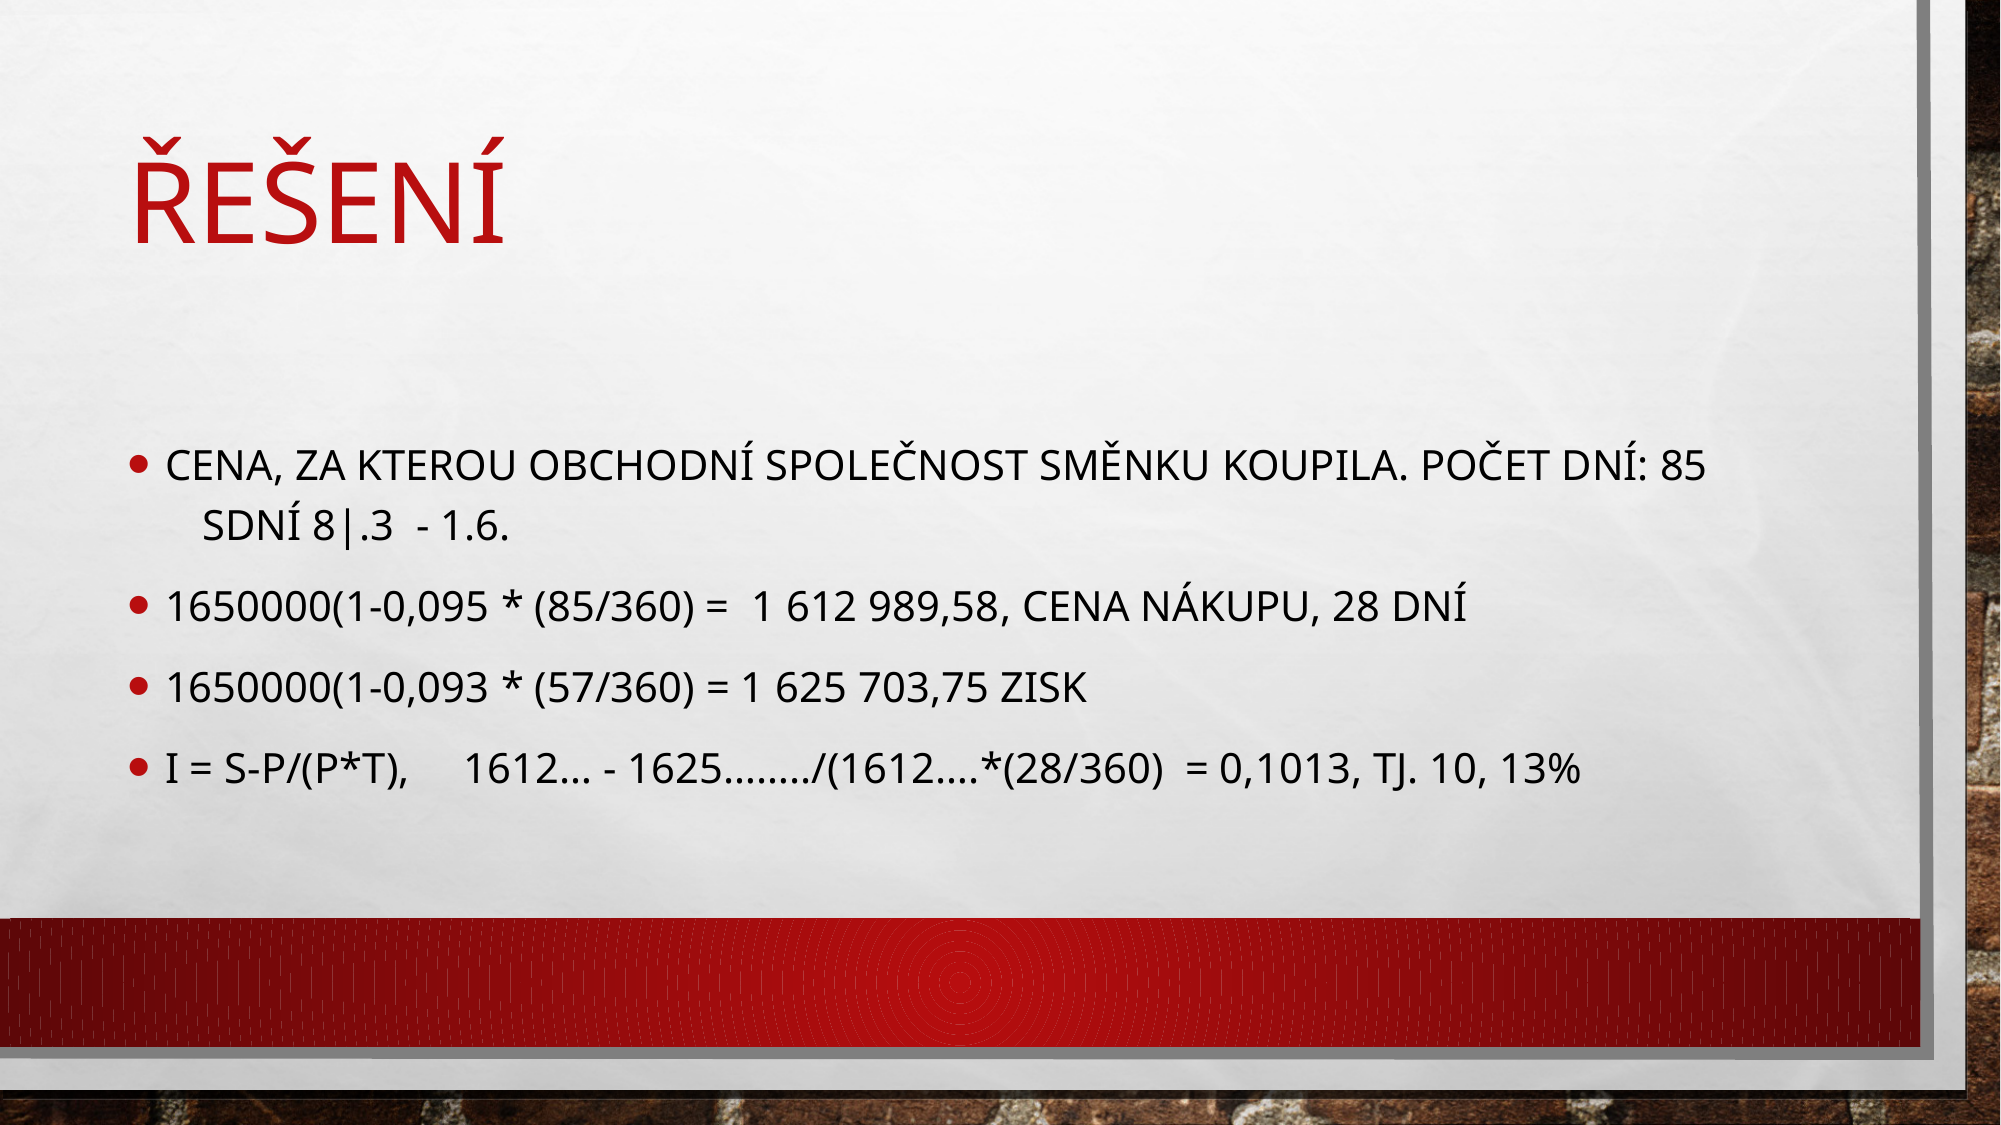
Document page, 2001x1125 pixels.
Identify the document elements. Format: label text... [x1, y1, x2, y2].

list Cena, za kterou obchodní společnost směnku koupila. Počet dní: 85 sdní 8|.3 - 1.6. 1650000(1-0,095 * (85/360) = 1 612 989,58, cena nákupu, 28 dní 1650000(1-0,093 * (57/360) = 1 625 703,75 zisk I = S-p/(P*T), 1612… - 1625……../(1612….*(28/360) = 0,1013, tj. 10, 13% [112, 338, 1818, 882]
title řešení [112, 112, 1819, 302]
